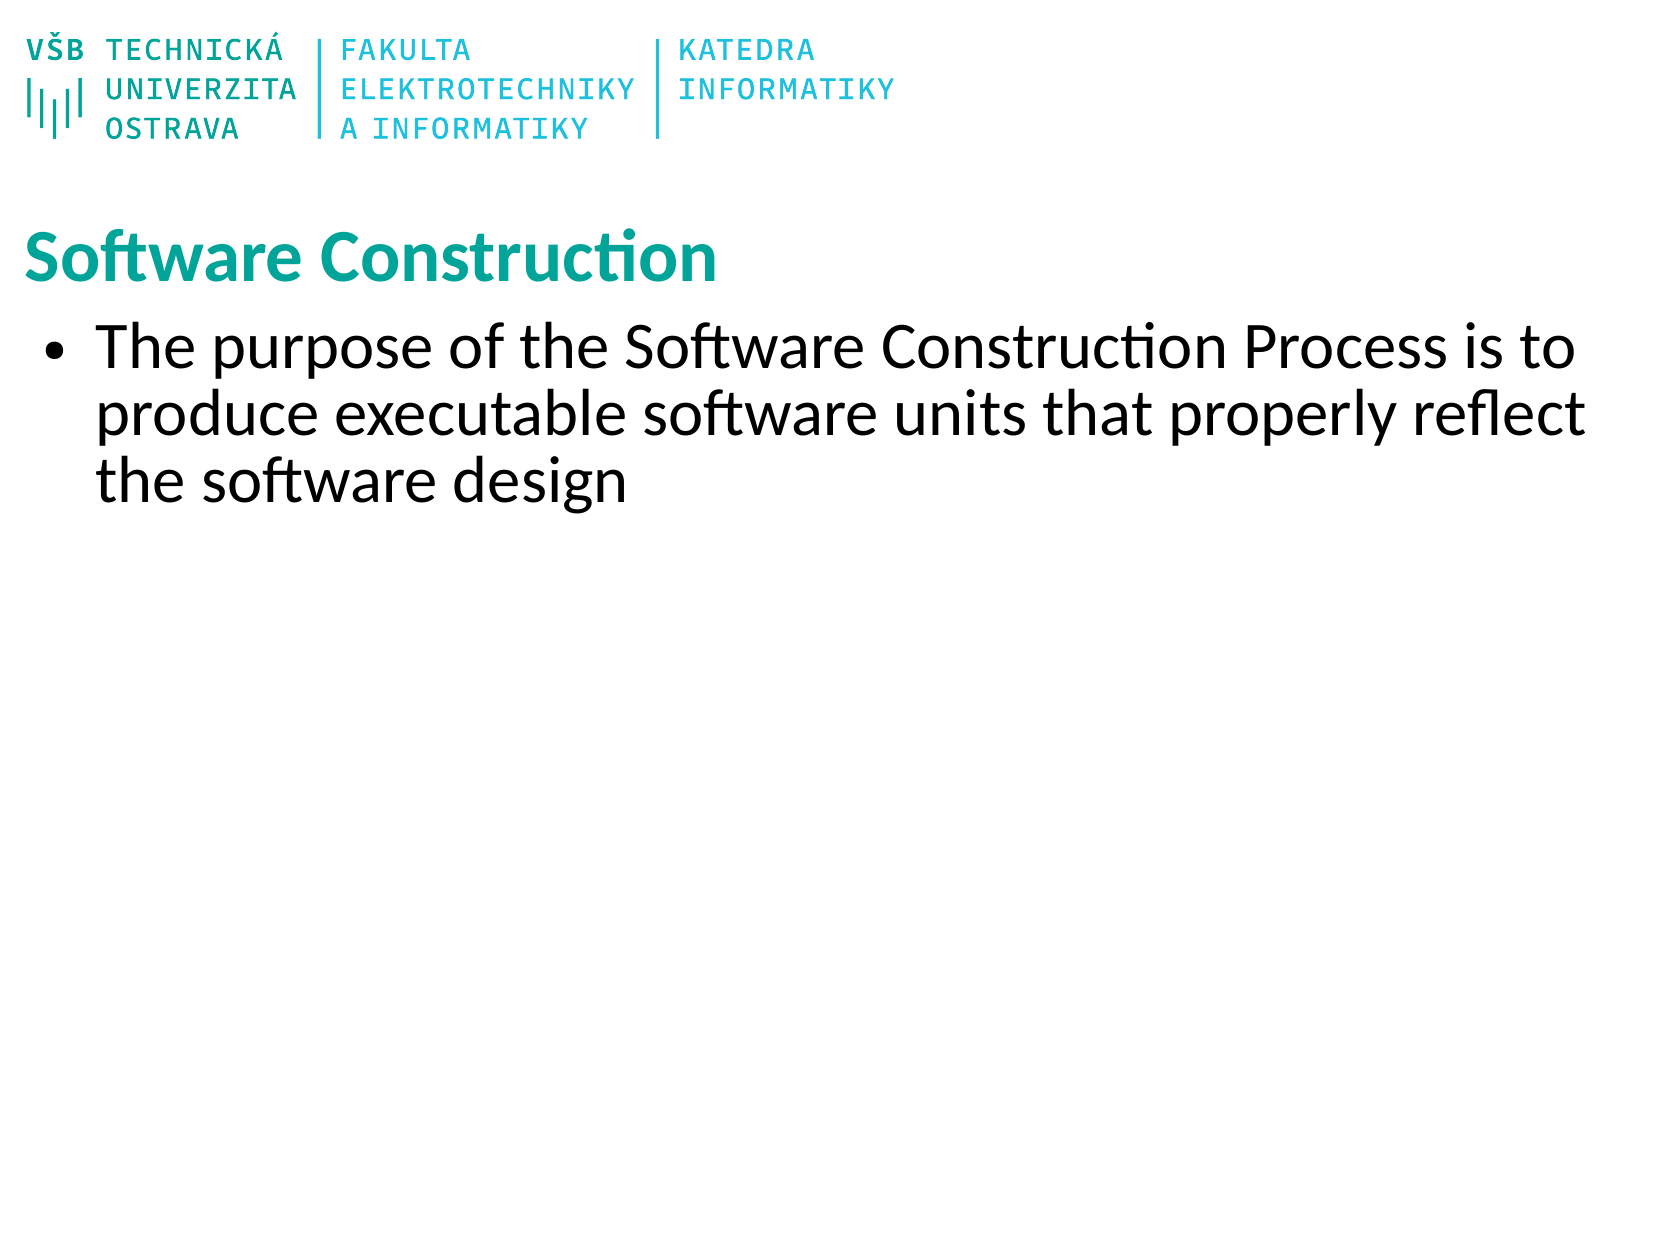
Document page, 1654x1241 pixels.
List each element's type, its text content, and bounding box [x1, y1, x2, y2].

list The purpose of the Software Construction Process is to produce executable software units that properly reflect the software design [24, 318, 1629, 1146]
picture [26, 31, 894, 139]
title Software Construction [24, 169, 1629, 301]
